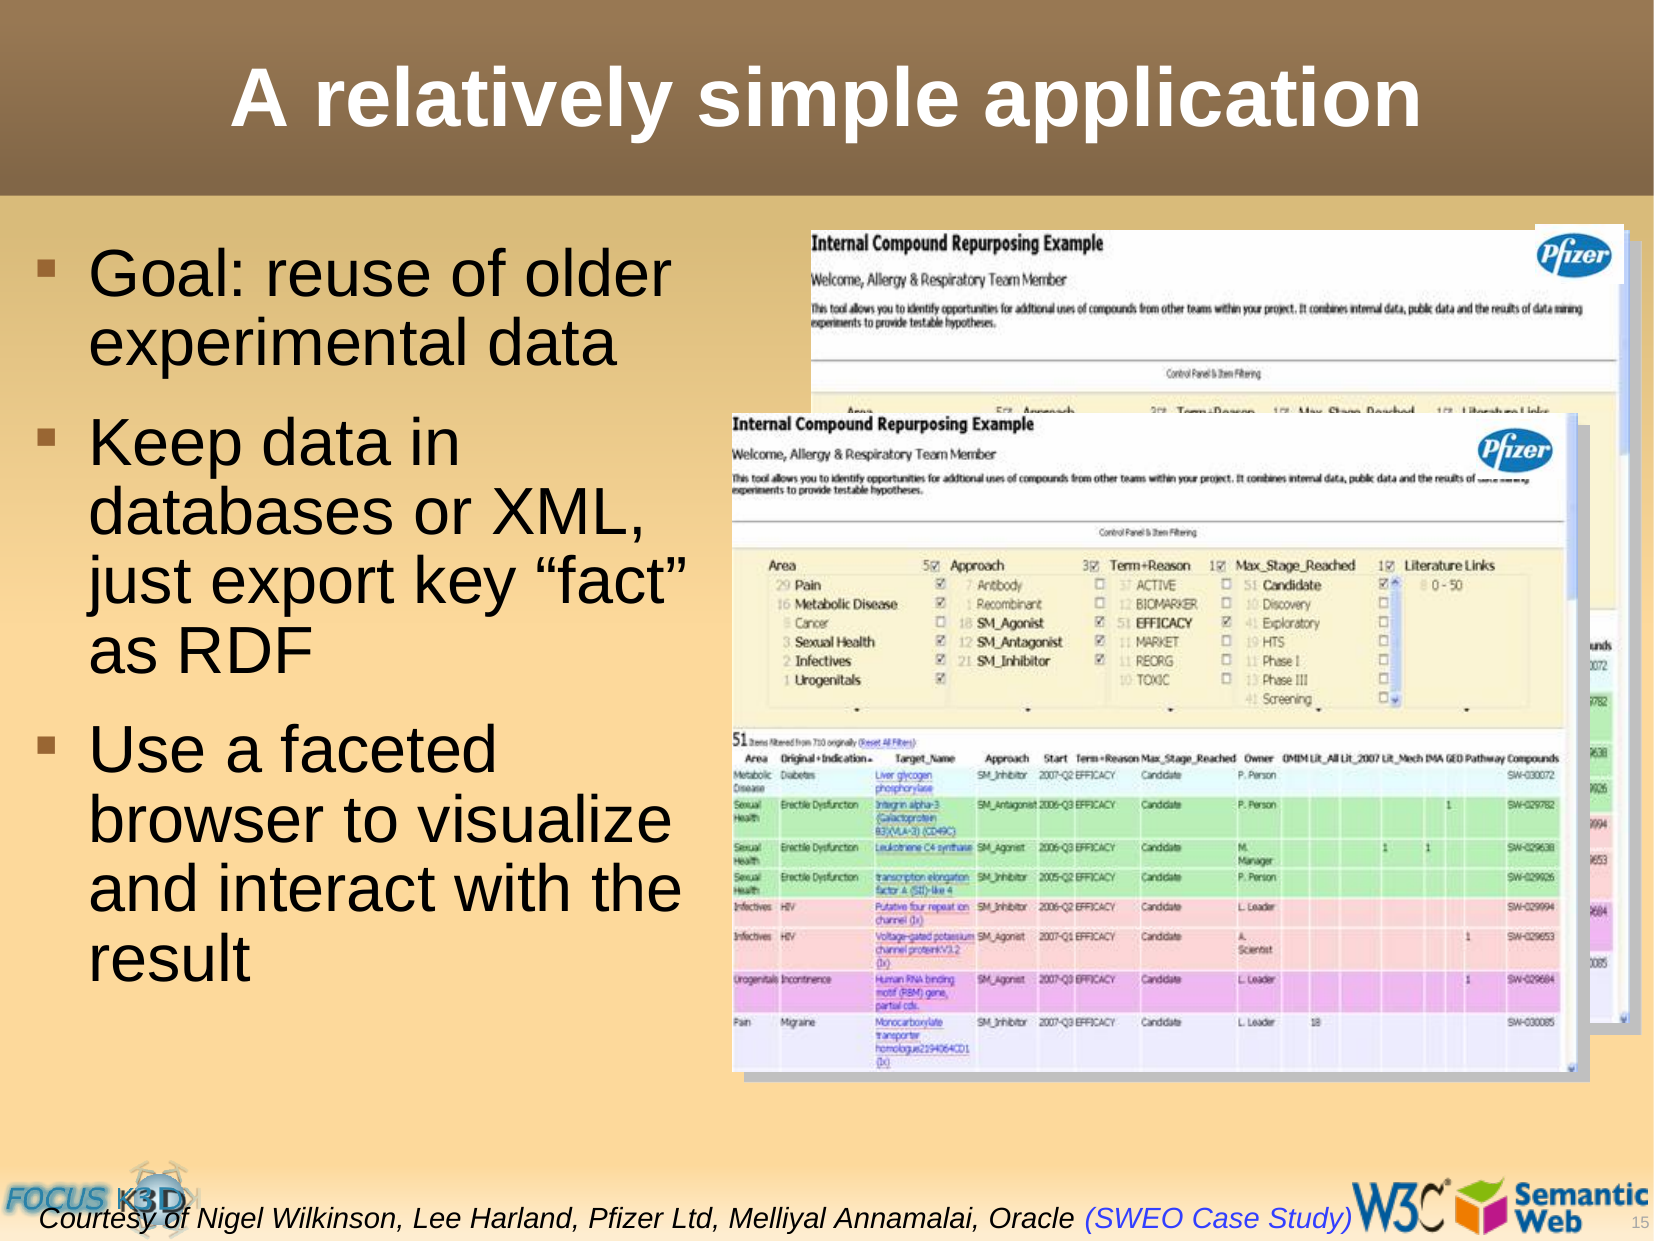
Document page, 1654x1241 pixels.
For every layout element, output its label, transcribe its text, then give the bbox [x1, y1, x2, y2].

picture [0, 196, 1654, 1241]
list Goal: reuse of older experimental data Keep data in databases or XML, just export key “fact” as RDF Use a faceted browser to visualize and interact with the result [17, 236, 697, 1207]
title A relatively simple application [0, 0, 1654, 196]
text_box Courtesy of Nigel Wilkinson, Lee Harland, Pfizer Ltd, Melliyal Annamalai, Oracle (SWEO Case Study) [23, 1192, 1369, 1241]
